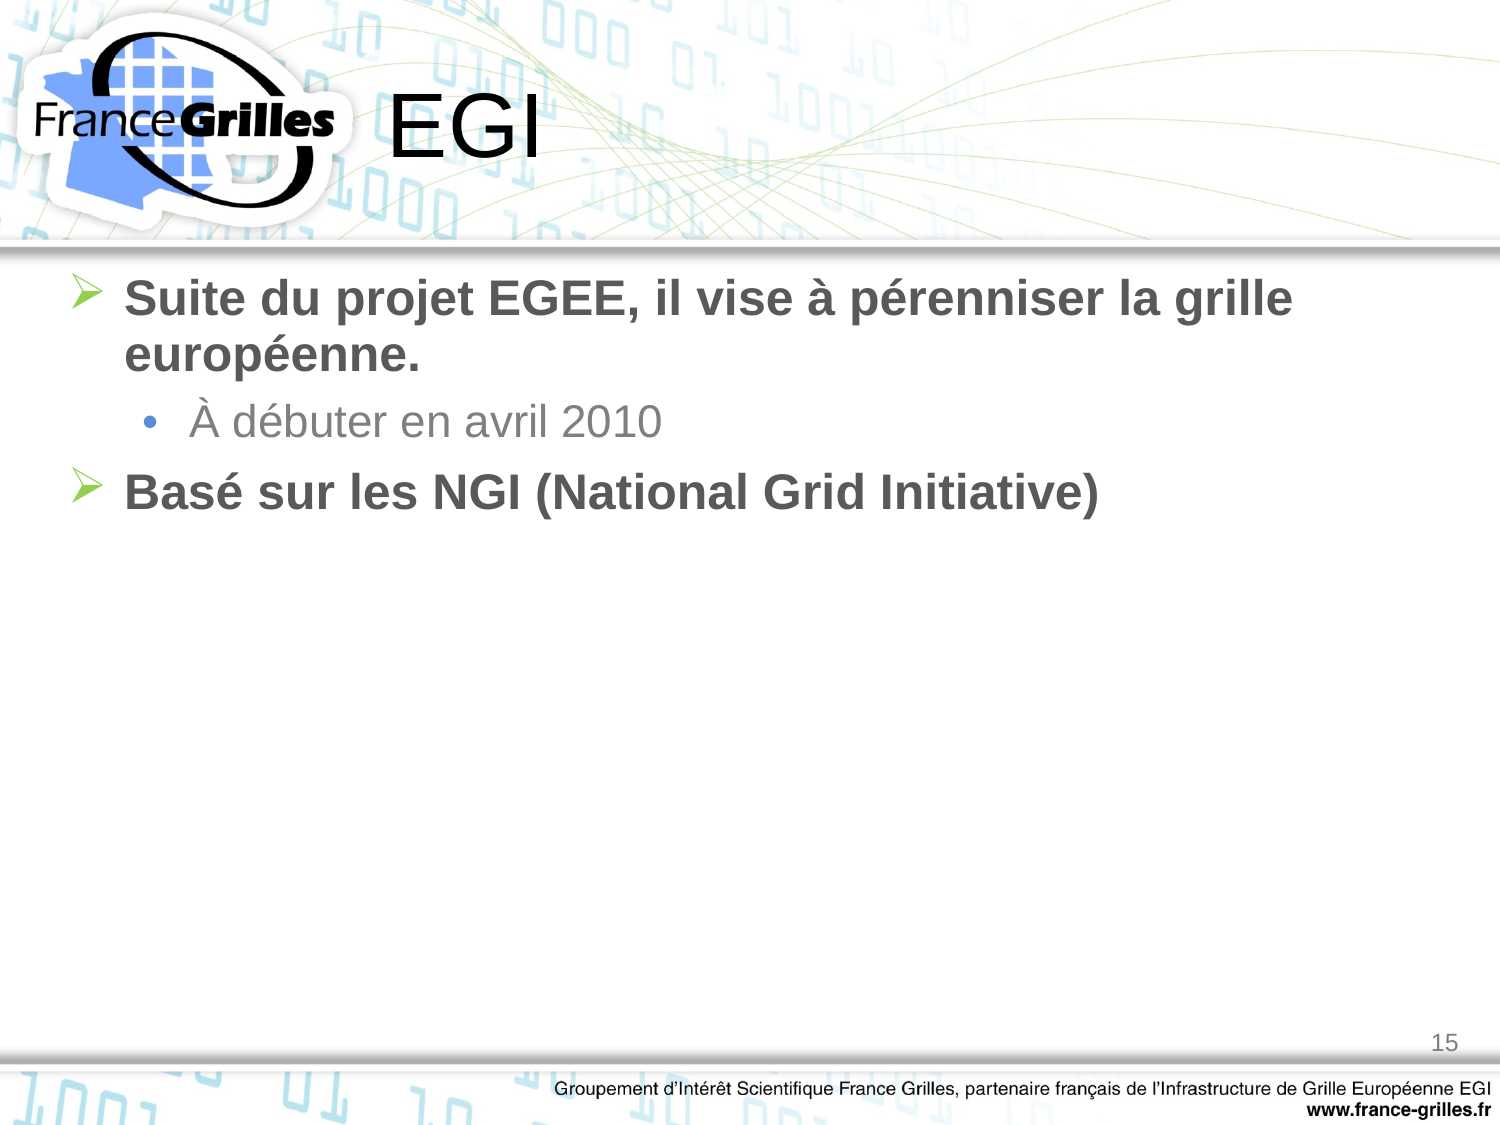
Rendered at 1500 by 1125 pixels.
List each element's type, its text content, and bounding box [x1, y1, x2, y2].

picture [0, 0, 1500, 1125]
list Suite du projet EGEE, il vise à pérenniser la grille européenne. À débuter en avril 2010 Basé sur les NGI (National Grid Initiative) [53, 262, 1459, 1024]
title EGI [372, 7, 1459, 244]
